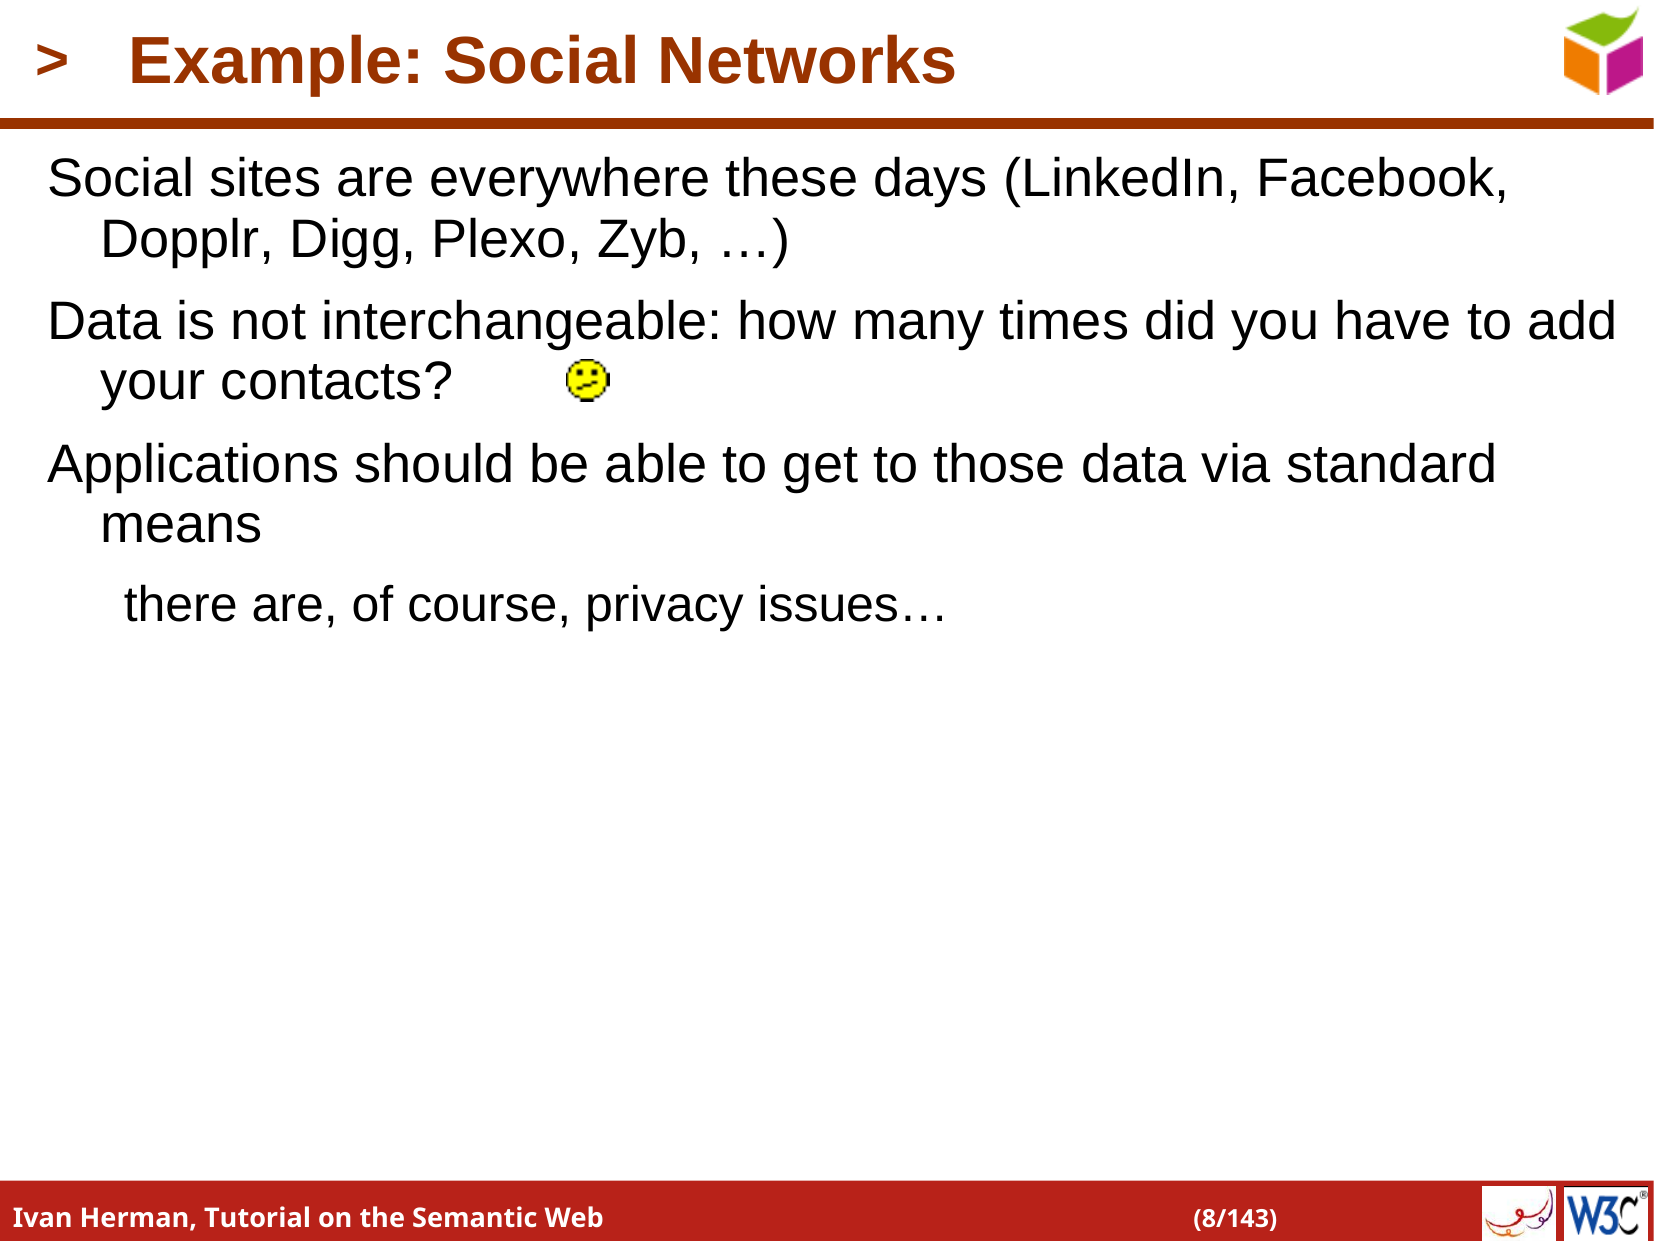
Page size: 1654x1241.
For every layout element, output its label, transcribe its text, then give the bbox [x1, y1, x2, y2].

picture [1564, 1186, 1648, 1241]
picture [566, 359, 610, 402]
title Example: Social Networks [93, 0, 1493, 119]
picture [1564, 5, 1643, 95]
list Social sites are everywhere these days (LinkedIn, Facebook, Dopplr, Digg, Plexo, Zyb, …) Data is not interchangeable: how many times did you have to add your contacts? Applications should be able to get to those data via standard means there are, of course, privacy issues… [29, 147, 1624, 1134]
picture [1482, 1186, 1556, 1241]
